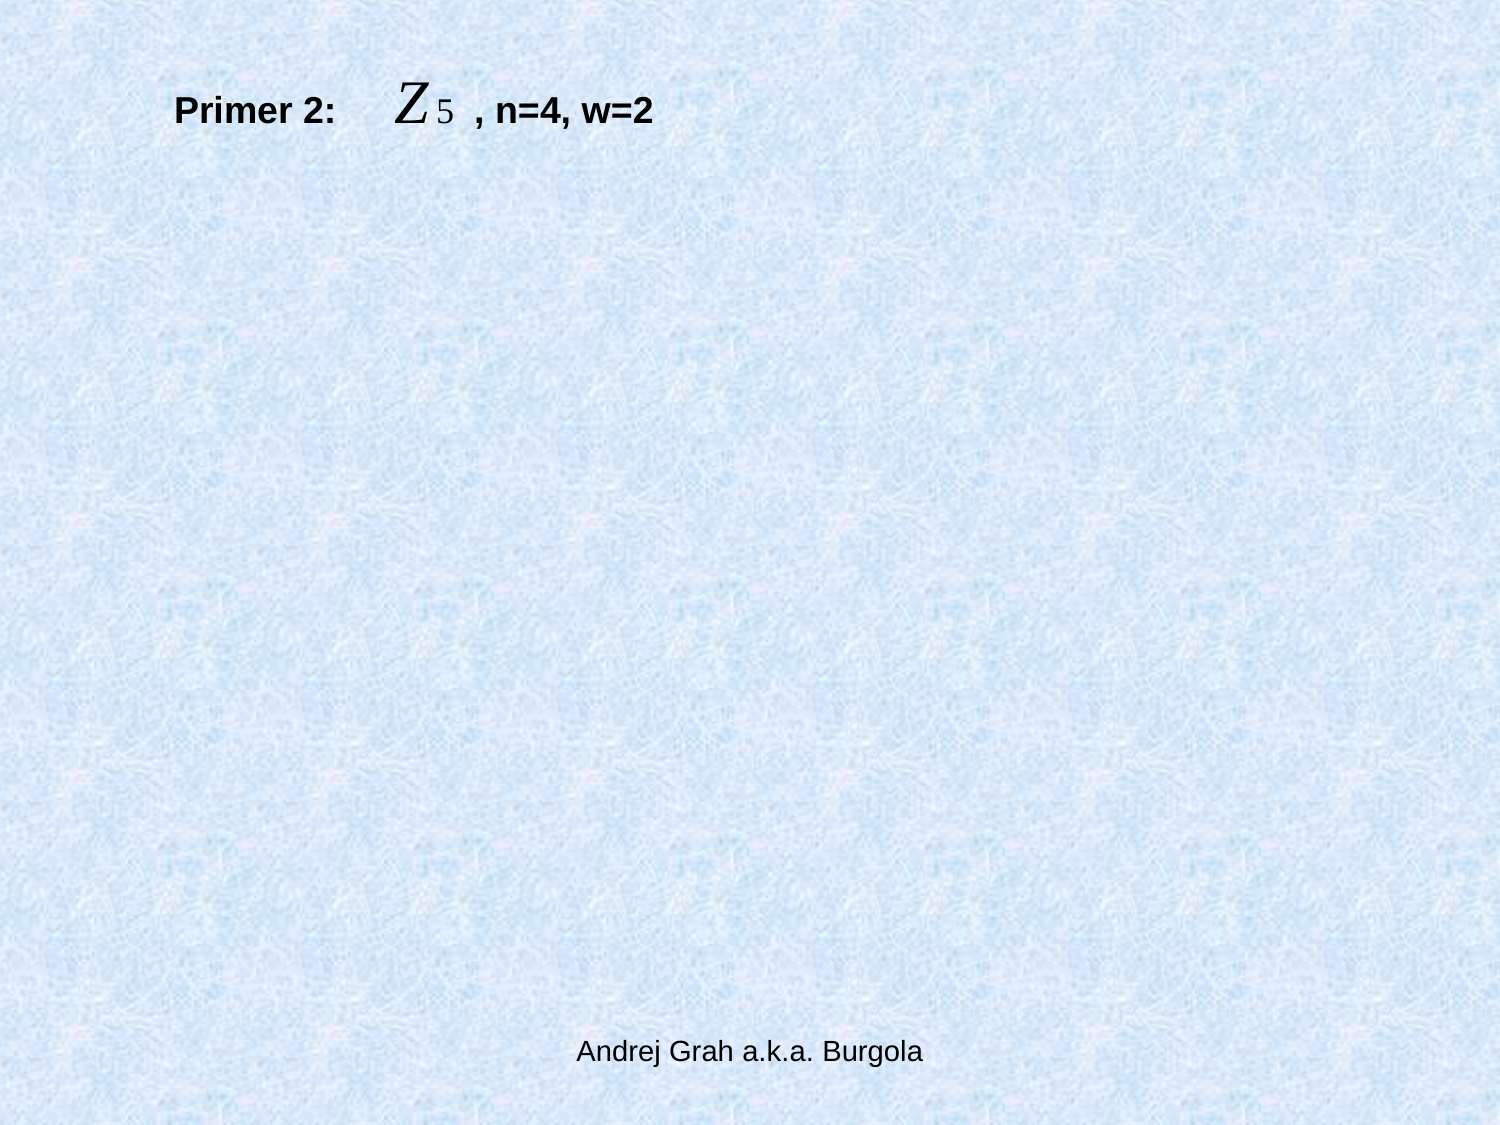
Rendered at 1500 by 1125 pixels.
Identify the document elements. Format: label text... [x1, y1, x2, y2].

text_box Primer 2: , n=4, w=2 [467, 78, 1247, 139]
text_box Andrej Grah a.k.a. Burgola [512, 1024, 988, 1103]
text_box Primer 2: , n=4, w=2 [159, 78, 383, 139]
picture [0, 0, 1500, 1125]
chart [383, 66, 467, 139]
